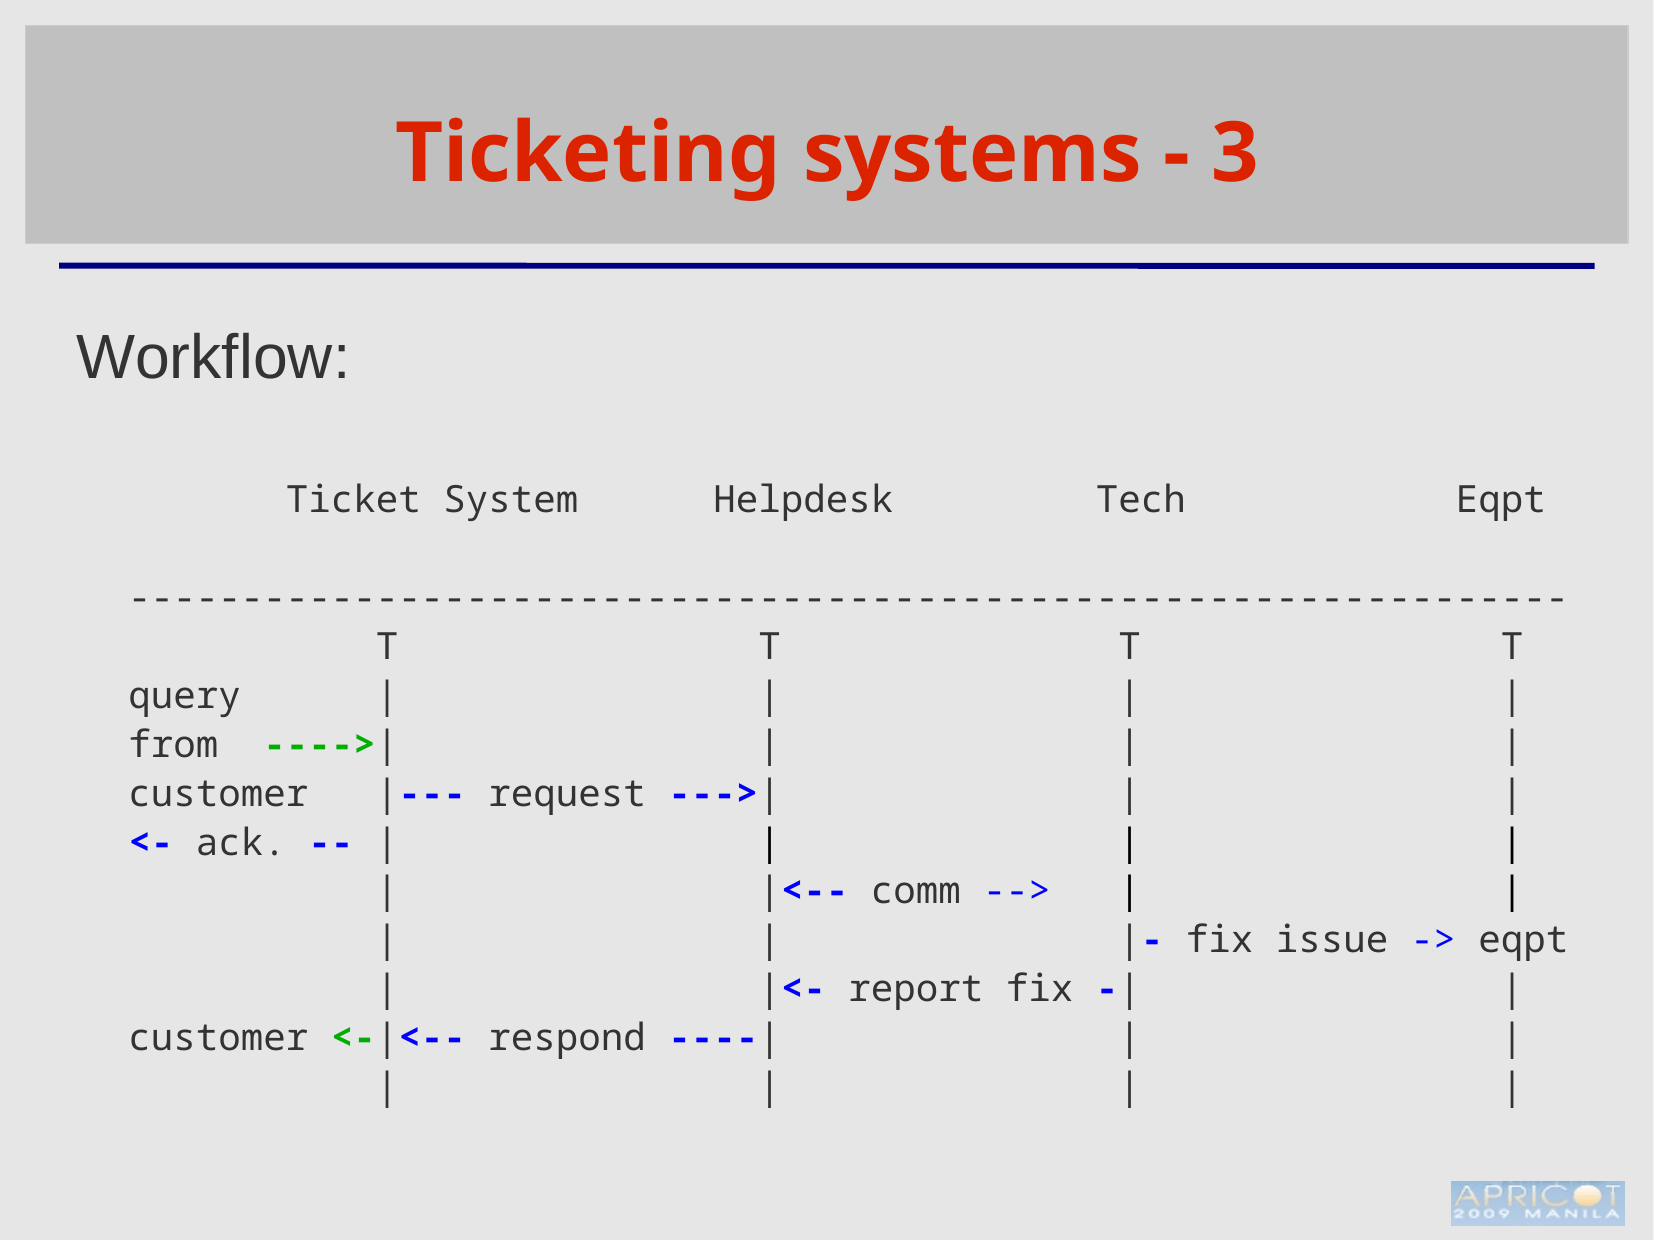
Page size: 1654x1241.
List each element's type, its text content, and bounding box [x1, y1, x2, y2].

picture [1451, 1181, 1625, 1226]
list Workflow: Ticket System Helpdesk Tech Eqpt ---------------------------------------------------------------- T T T T query | | | | from ---->| | | | customer |--- request --->| | | <- ack. -- | | | | | |<-- comm --> | | | | |- fix issue -> eqpt | |<- report fix -| | customer <-|<-- respond ----| | | | | | | [59, 324, 1595, 1135]
title Ticketing systems - 3 [121, 46, 1534, 254]
